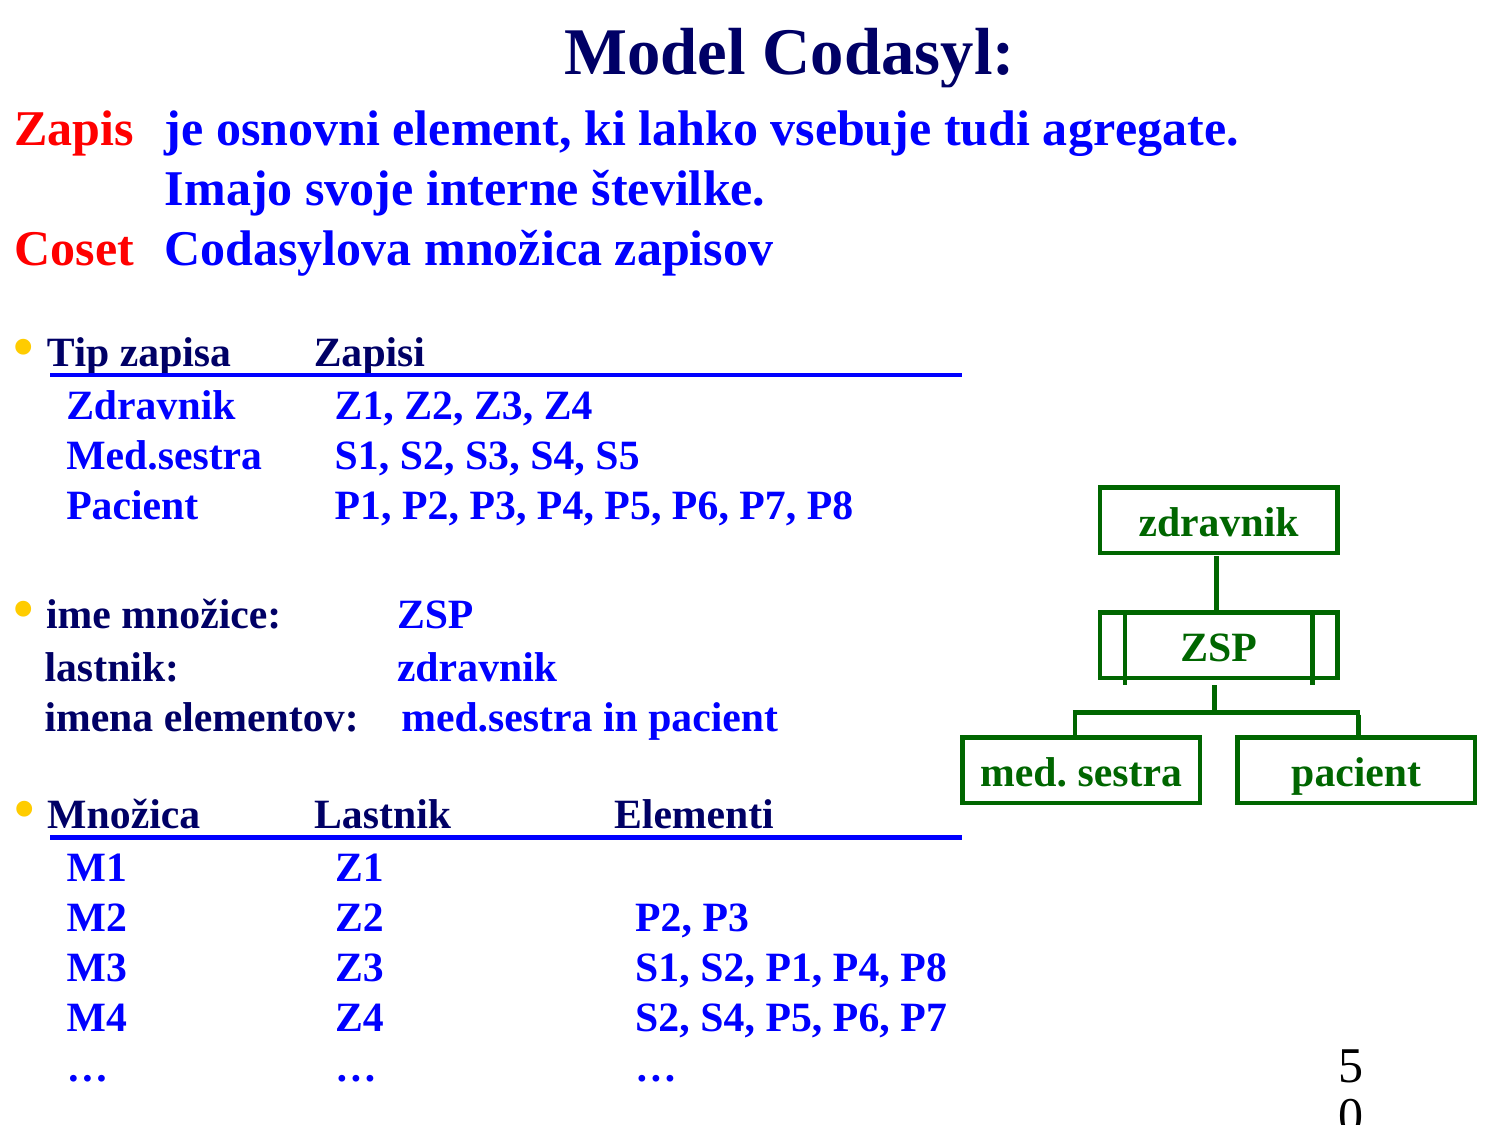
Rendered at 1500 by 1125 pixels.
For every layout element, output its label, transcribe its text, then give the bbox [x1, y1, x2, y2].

text_box • ime množice: ZSP lastnik: zdravnik imena elementov: med.sestra in pacient [0, 562, 794, 748]
text_box ZSP [1099, 612, 1126, 679]
text_box • Tip zapisa Zapisi Zdravnik Z1, Z2, Z3, Z4 Med.sestra S1, S2, S3, S4, S5 Pacient P1, P2, P3, P4, P5, P6, P7, P8 [0, 299, 869, 536]
text_box med. sestra [962, 737, 1201, 803]
text_box Model Codasyl: [549, 0, 1031, 87]
text_box • Množica Lastnik Elementi M1 Z1 M2 Z2 P2, P3 M3 Z3 S1, S2, P1, P4, P8 M4 Z4 S2, S4, P5, P6, P7 … … … [0, 762, 963, 1099]
text_box ZSP [1127, 612, 1314, 679]
text_box Zapis je osnovni element, ki lahko vsebuje tudi agregate. Imajo svoje interne številke. Coset Codasylova množica zapisov [0, 87, 1500, 283]
text_box ZSP [1315, 612, 1338, 679]
text_box pacient [1237, 737, 1476, 803]
text_box zdravnik [1099, 487, 1338, 553]
